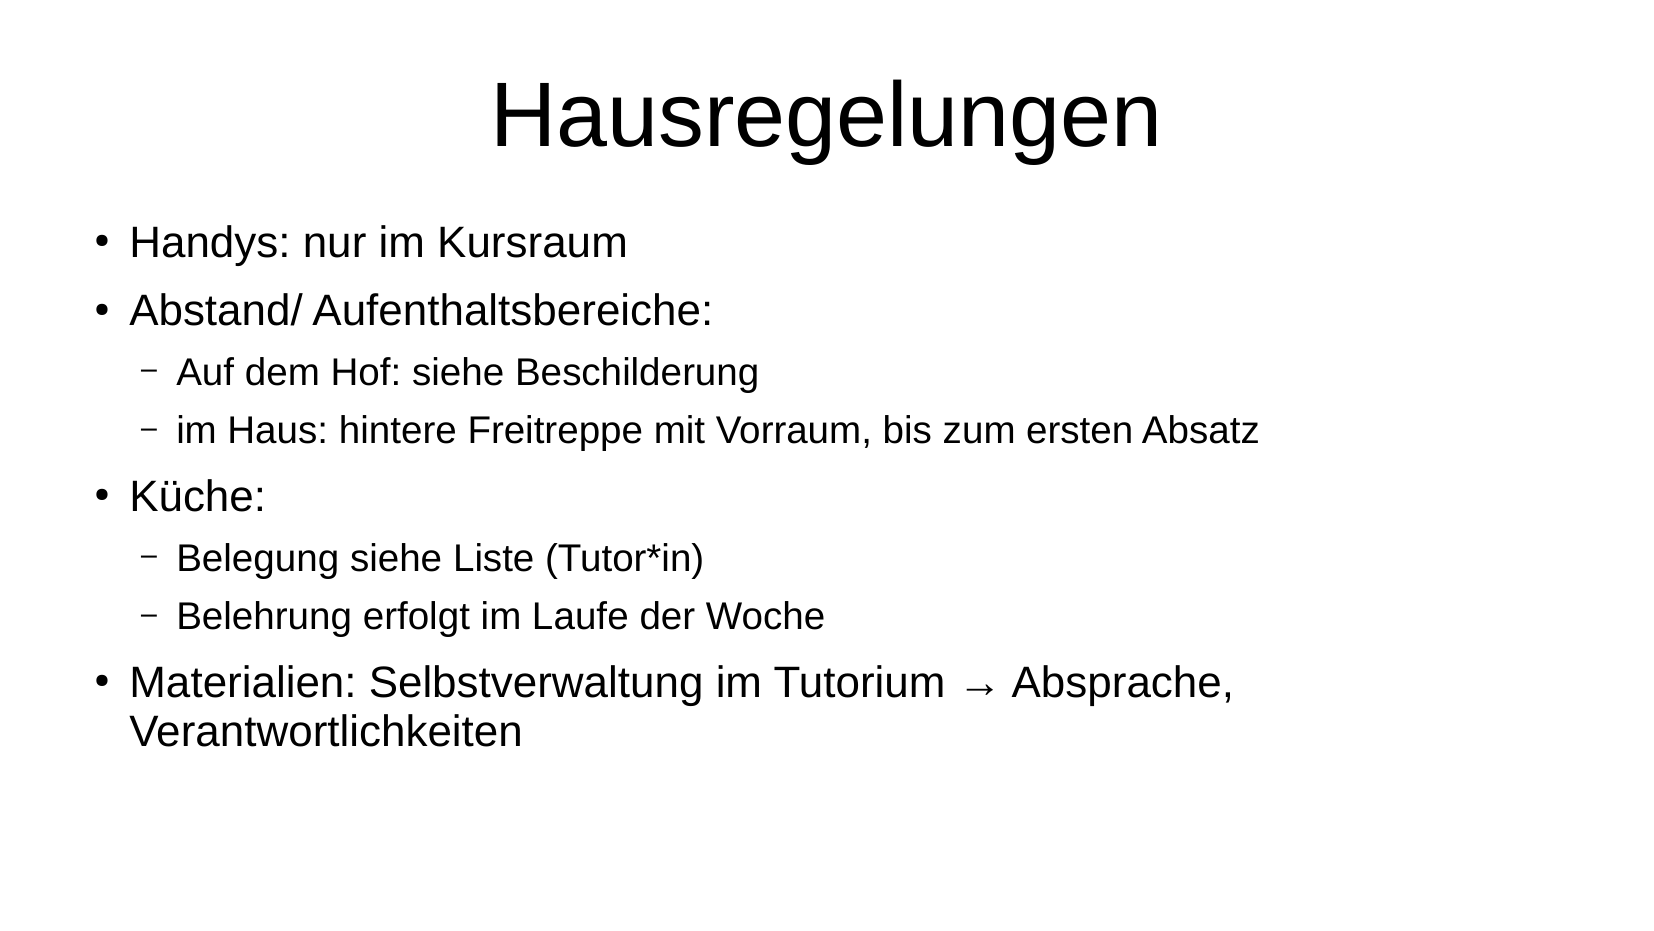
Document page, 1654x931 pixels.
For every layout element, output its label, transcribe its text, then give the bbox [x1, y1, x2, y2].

title Hausregelungen [82, 37, 1571, 193]
list Handys: nur im Kursraum Abstand/ Aufenthaltsbereiche: Auf dem Hof: siehe Beschilderung im Haus: hintere Freitreppe mit Vorraum, bis zum ersten Absatz Küche: Belegung siehe Liste (Tutor*in) Belehrung erfolgt im Laufe der Woche Materialien: Selbstverwaltung im Tutorium → Absprache, Verantwortlichkeiten [82, 217, 1571, 758]
